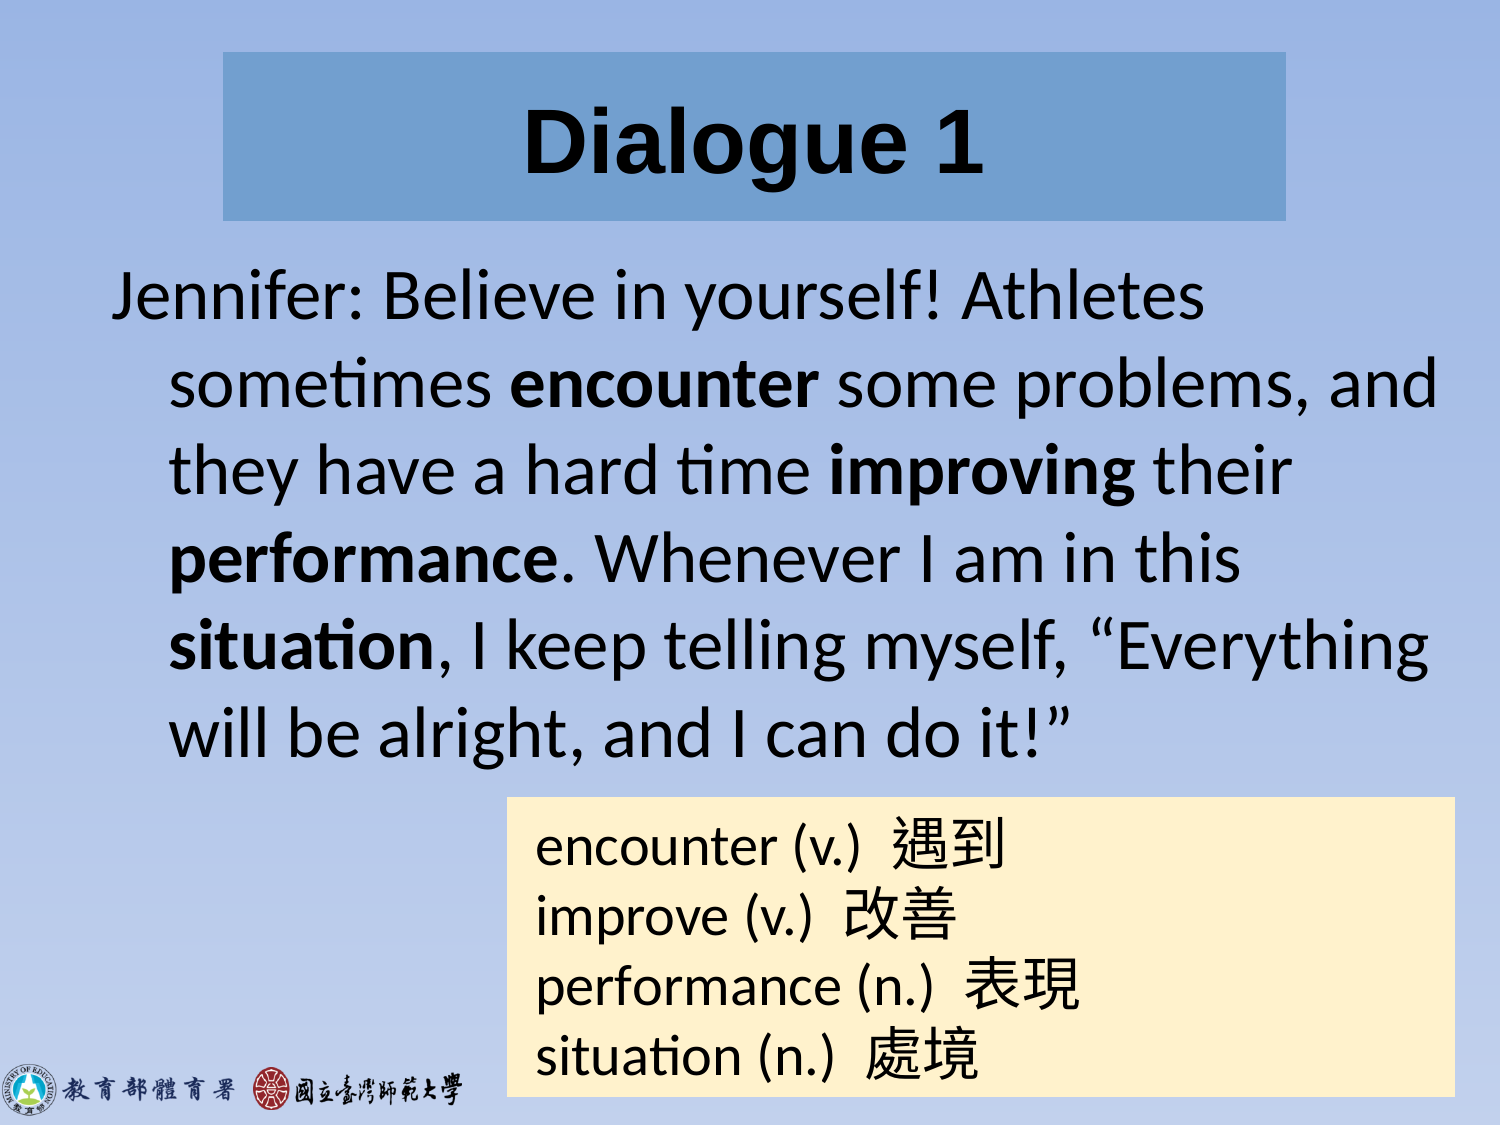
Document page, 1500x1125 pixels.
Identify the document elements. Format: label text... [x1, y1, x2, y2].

title Dialogue 1 [79, 42, 1430, 231]
list Jennifer: Believe in yourself! Athletes sometimes encounter some problems, and they have a hard time improving their performance. Whenever I am in this situation, I keep telling myself, “Everything will be alright, and I can do it!” [40, 239, 1468, 1019]
text_box encounter (v.) 遇到 improve (v.) 改善 performance (n.) 表現 situation (n.) 處境 [507, 797, 1455, 1097]
